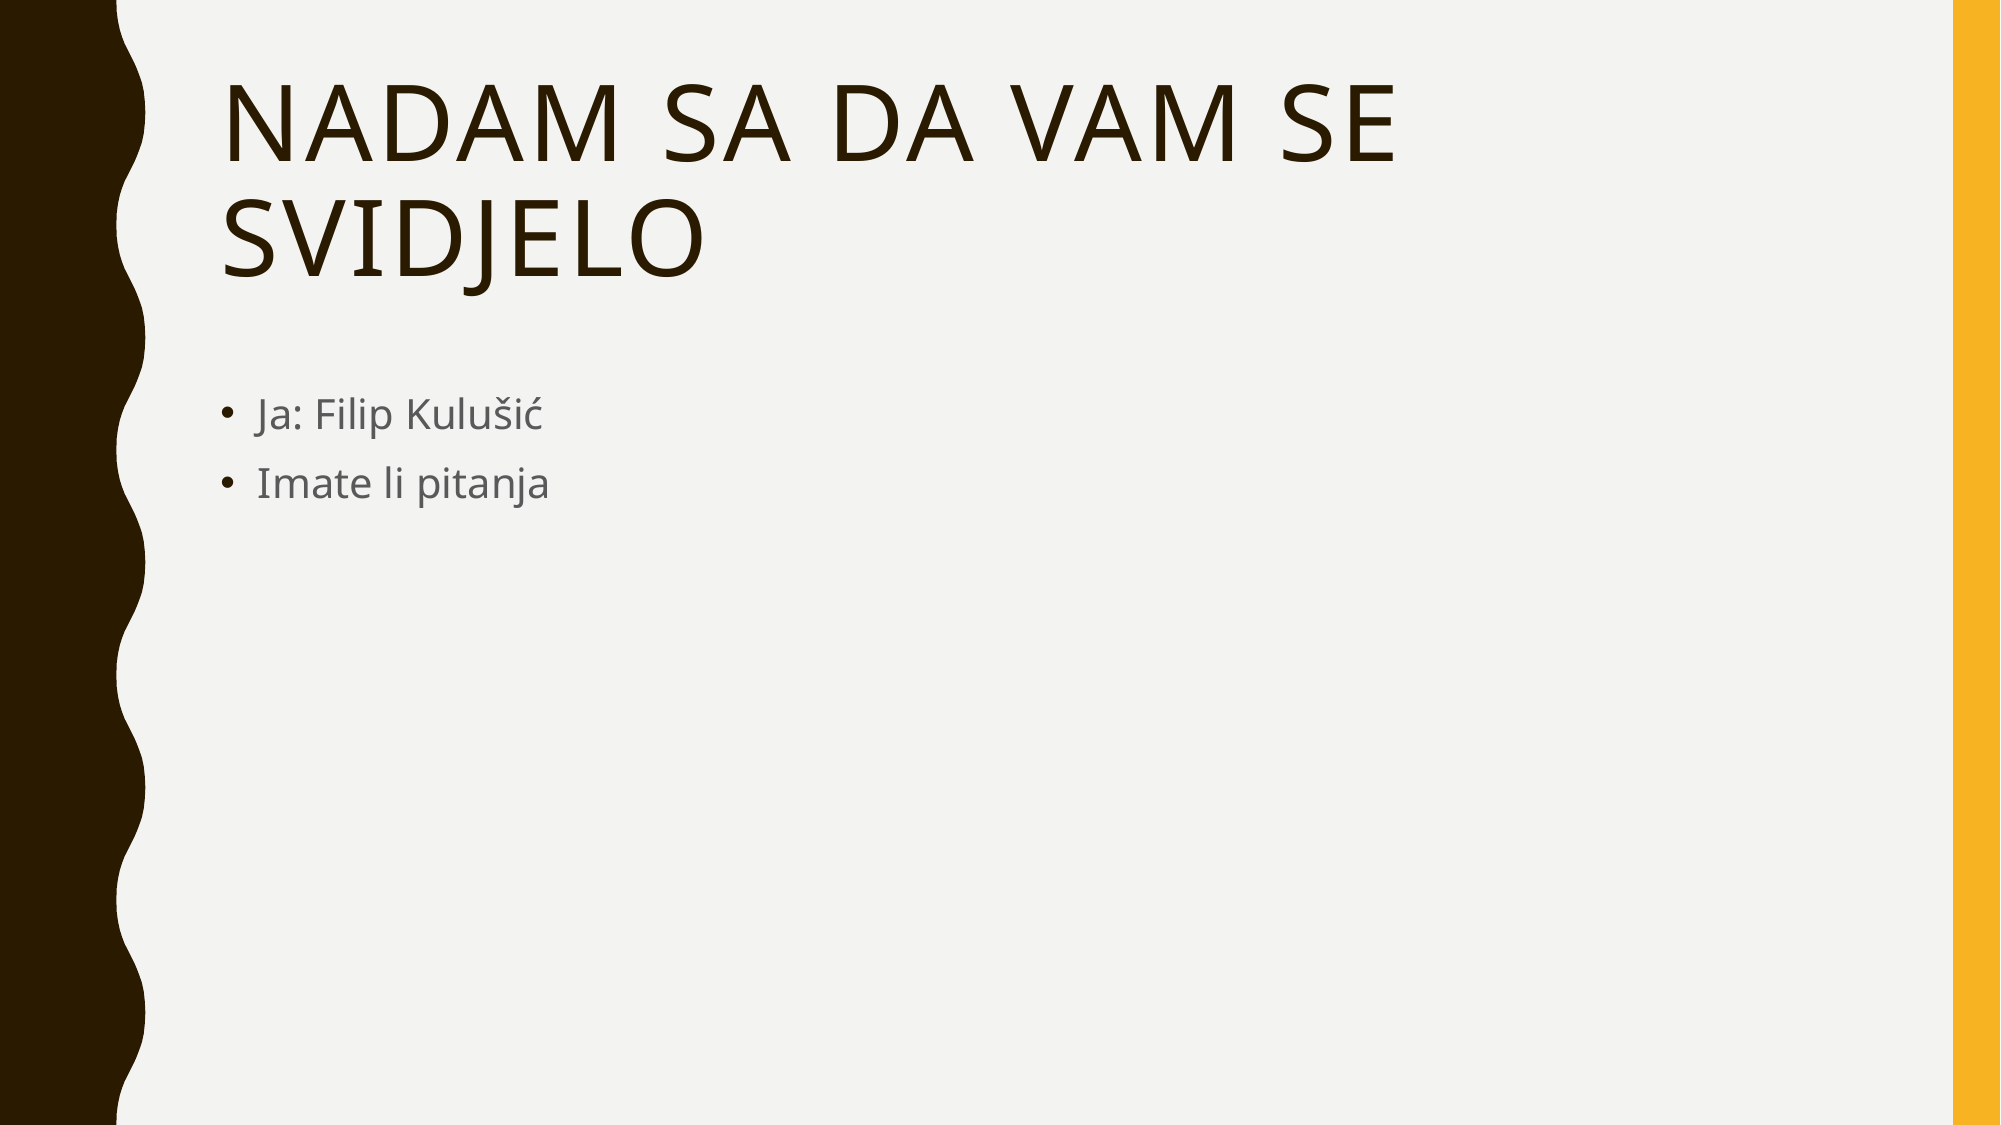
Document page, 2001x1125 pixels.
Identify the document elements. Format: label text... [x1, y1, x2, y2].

title Nadam sa da vam se svidjelo [205, 62, 1876, 308]
list Ja: Filip Kulušić Imate li pitanja [205, 375, 1876, 965]
